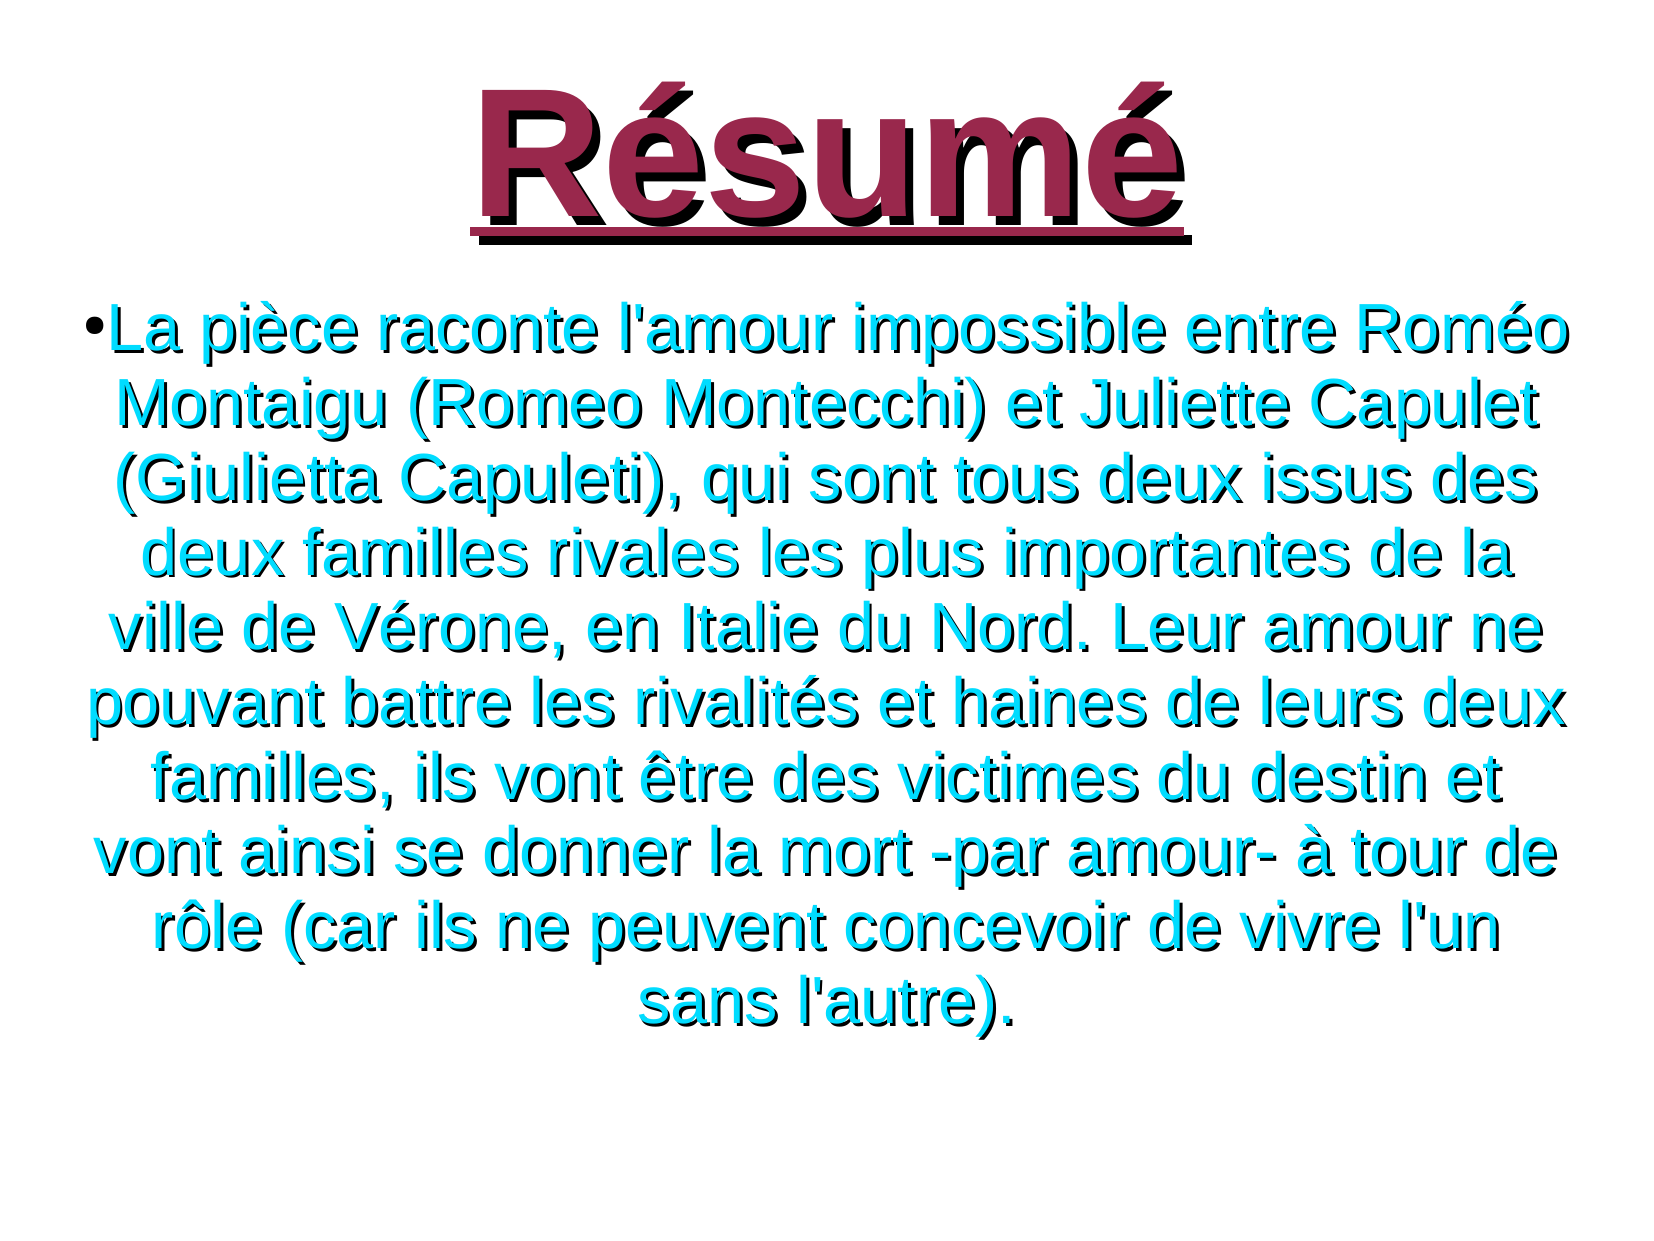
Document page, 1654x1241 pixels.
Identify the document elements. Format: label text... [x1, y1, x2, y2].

text_box [619, 424, 650, 496]
subtitle La pièce raconte l'amour impossible entre Roméo Montaigu (Romeo Montecchi) et Juliette Capulet (Giulietta Capuleti), qui sont tous deux issus des deux familles rivales les plus importantes de la ville de Vérone, en Italie du Nord. Leur amour ne pouvant battre les rivalités et haines de leurs deux familles, ils vont être des victimes du destin et vont ainsi se donner la mort -par amour- à tour de rôle (car ils ne peuvent concevoir de vivre l'un sans l'autre). [82, 290, 1571, 1109]
text_box [300, 367, 331, 439]
title Résumé [82, 49, 1571, 257]
